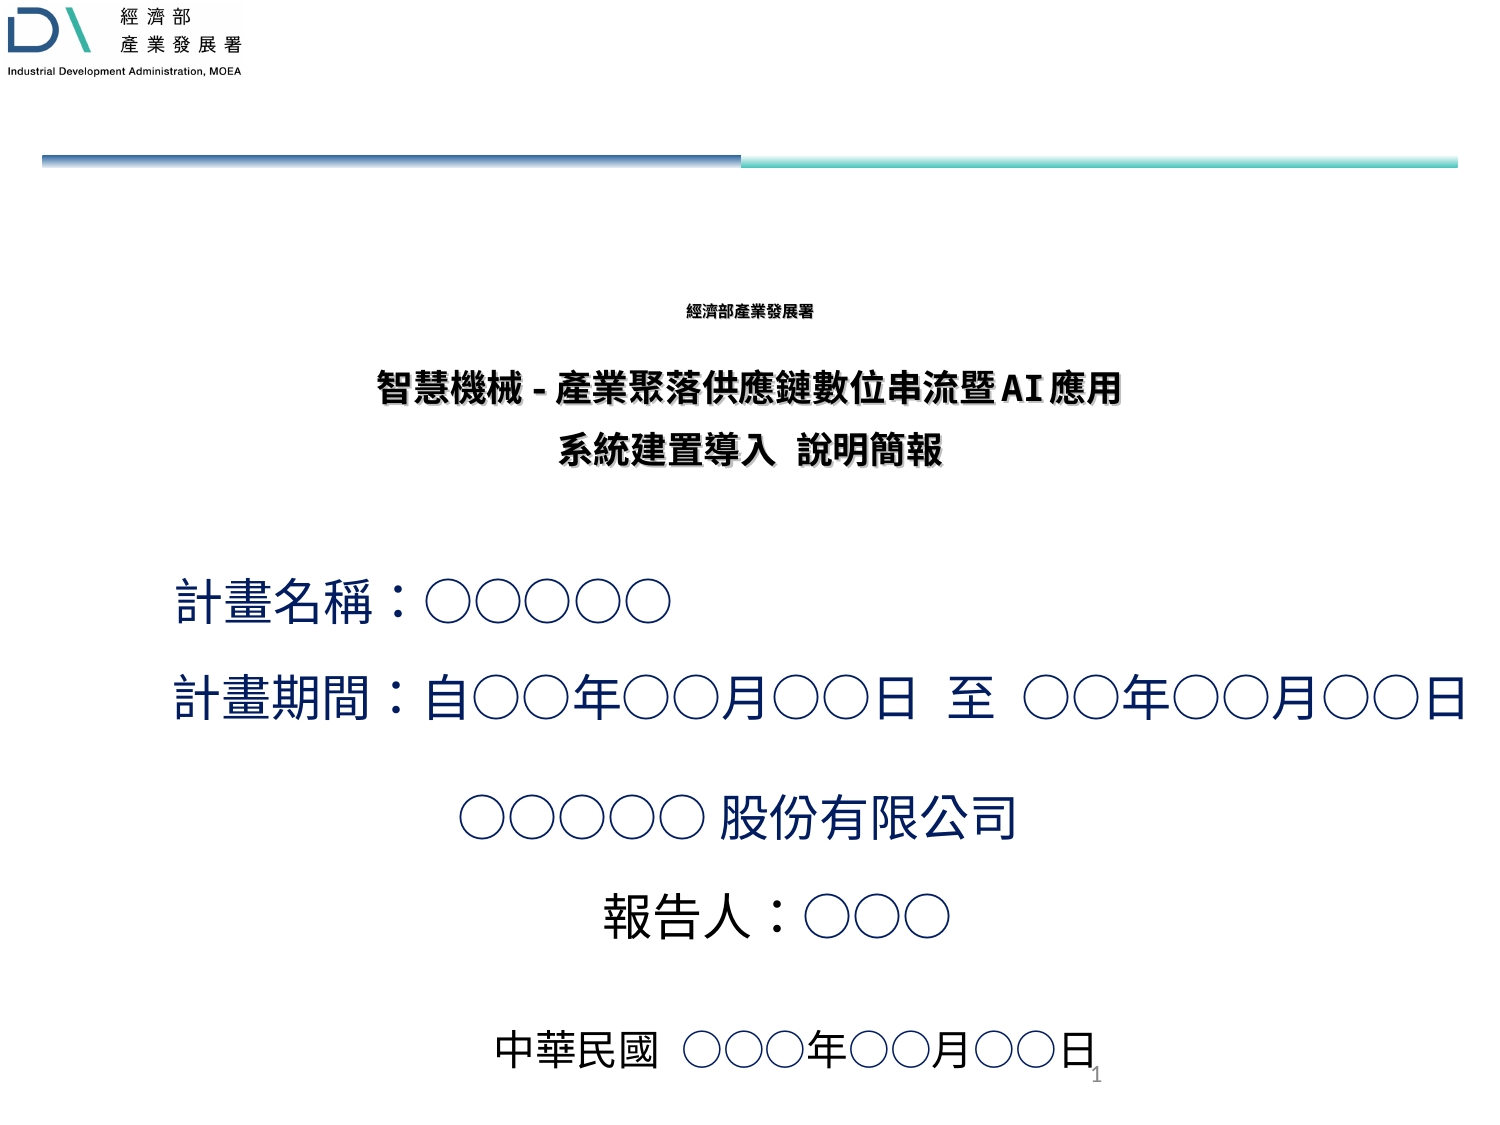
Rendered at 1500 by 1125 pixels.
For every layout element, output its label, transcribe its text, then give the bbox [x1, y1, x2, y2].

text_box ○○○○○股份有限公司 [337, 779, 1140, 854]
text_box 報告人：○○○ [587, 878, 967, 953]
title 經濟部產業發展署 智慧機械-產業聚落供應鏈數位串流暨AI應用 系統建置導入 說明簡報 [35, 284, 1465, 526]
text_box 計畫期間：自○○年○○月○○日 至 ○○年○○月○○日 [157, 659, 1487, 735]
text_box 1 [1074, 1042, 1426, 1103]
text_box 中華民國 ○○○年○○月○○日 [478, 1017, 1114, 1082]
text_box 計畫名稱：○○○○○ [158, 562, 688, 638]
